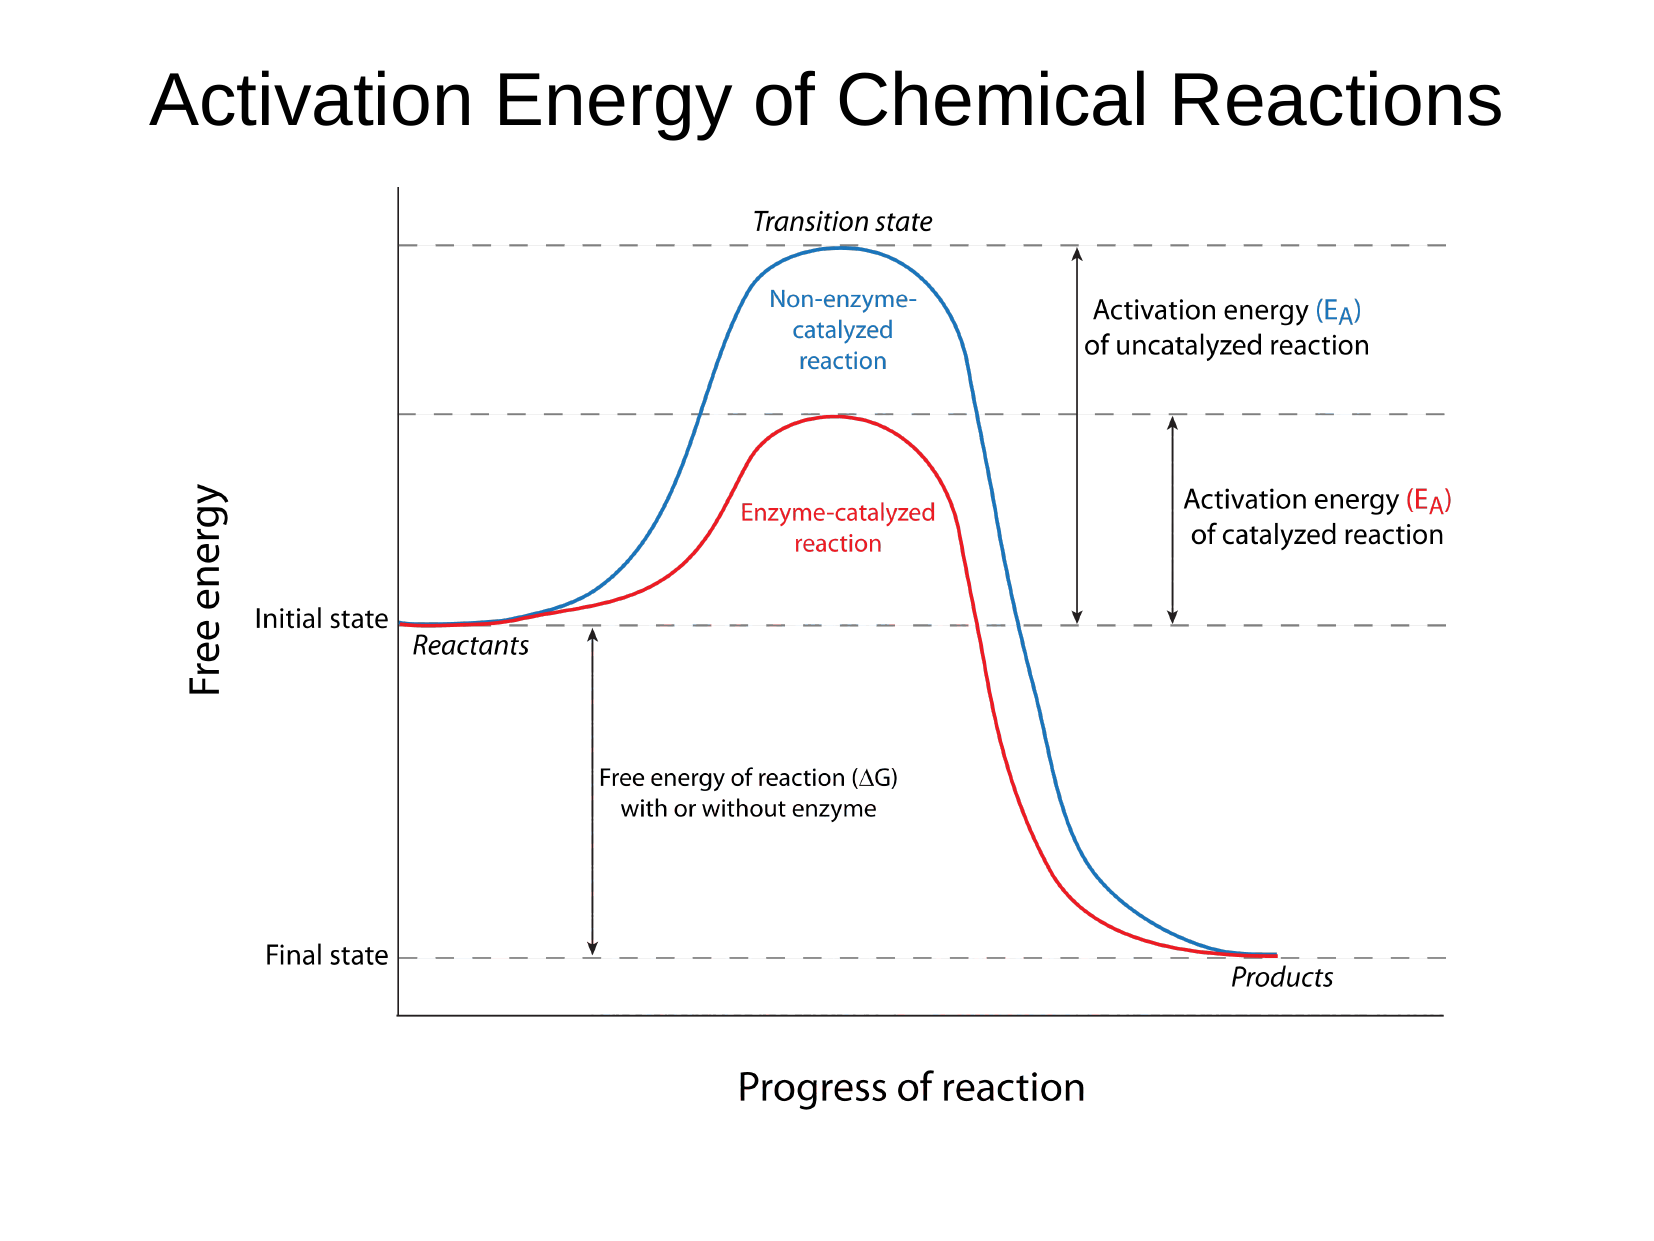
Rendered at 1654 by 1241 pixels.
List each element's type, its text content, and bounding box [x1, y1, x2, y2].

title Activation Energy of Chemical Reactions [82, 49, 1571, 151]
picture [182, 187, 1501, 1111]
